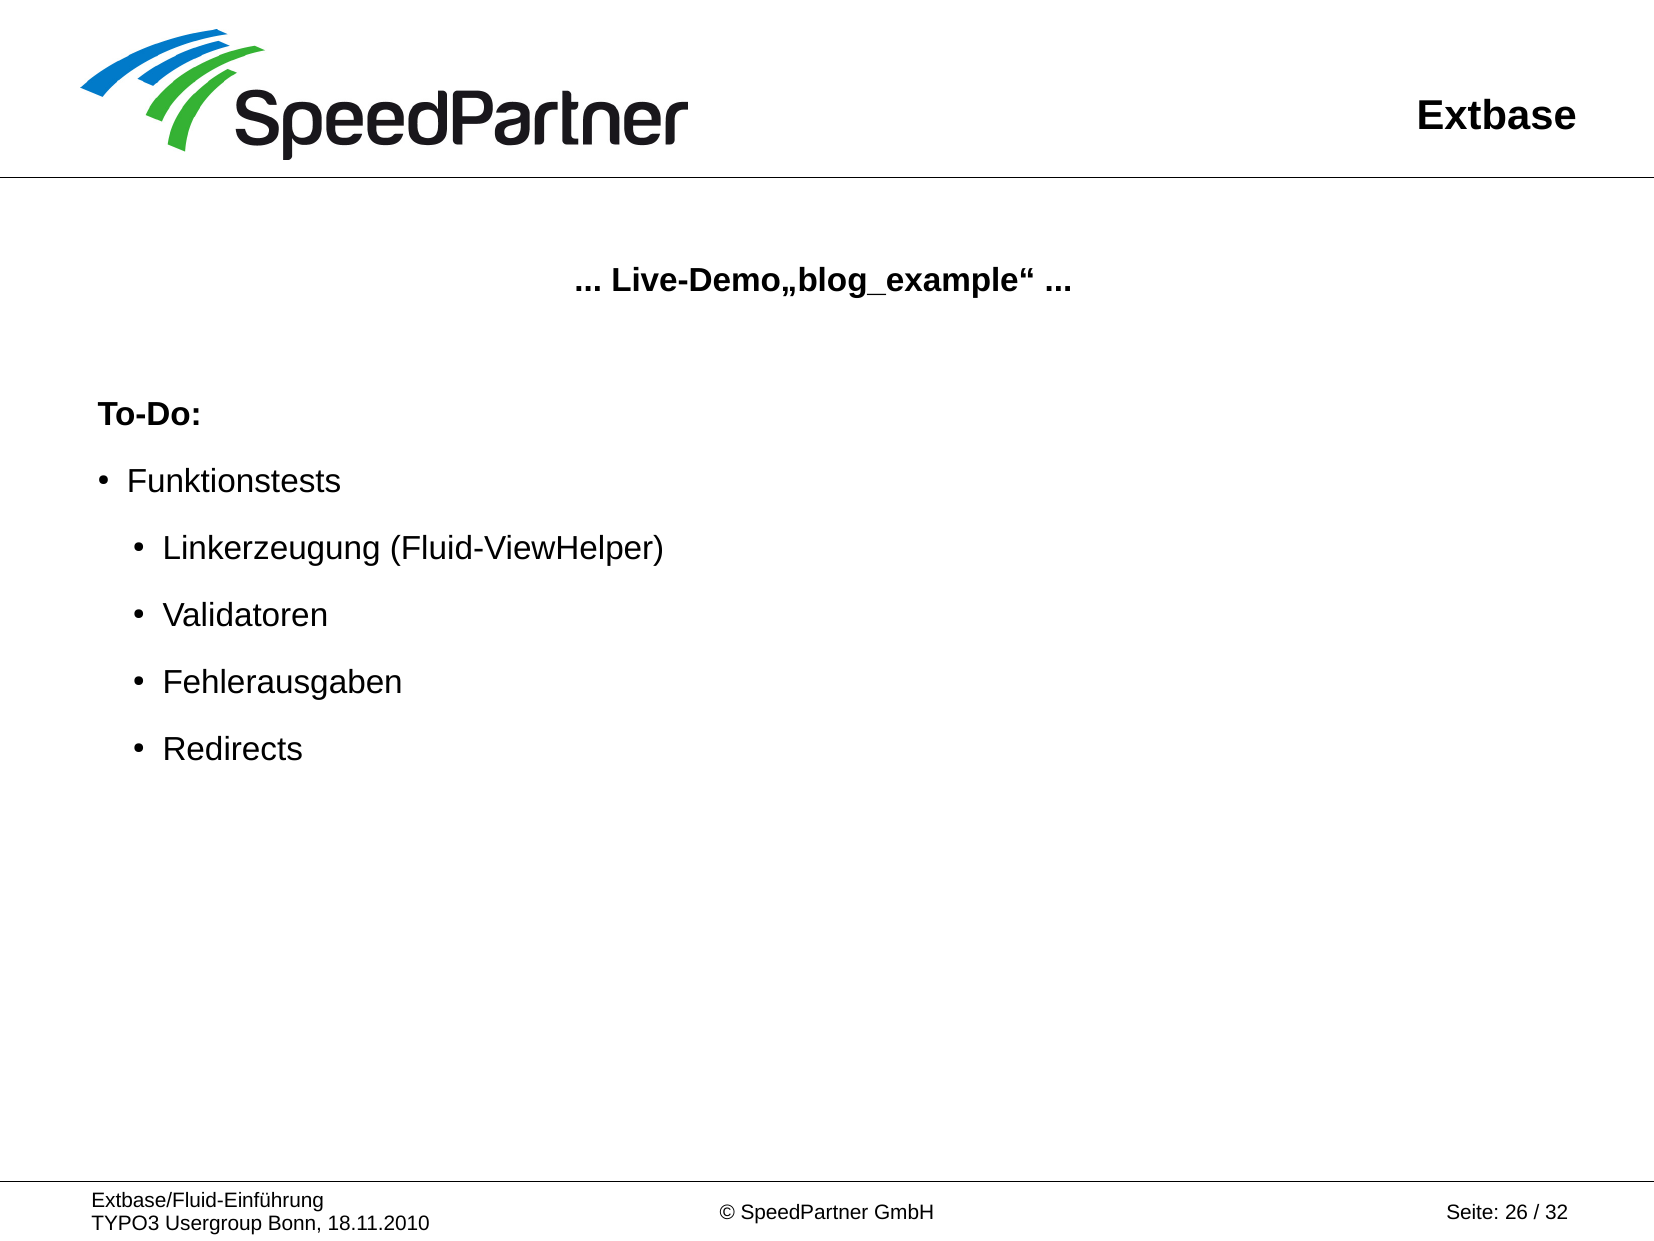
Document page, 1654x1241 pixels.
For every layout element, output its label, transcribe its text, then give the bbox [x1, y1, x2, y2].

picture [80, 29, 688, 160]
title Extbase [590, 70, 1577, 160]
text_box ... Live-Demo„blog_example“ ... To-Do: Funktionstests Linkerzeugung (Fluid-ViewHelper) Validatoren Fehlerausgaben Redirects [82, 253, 1565, 1151]
